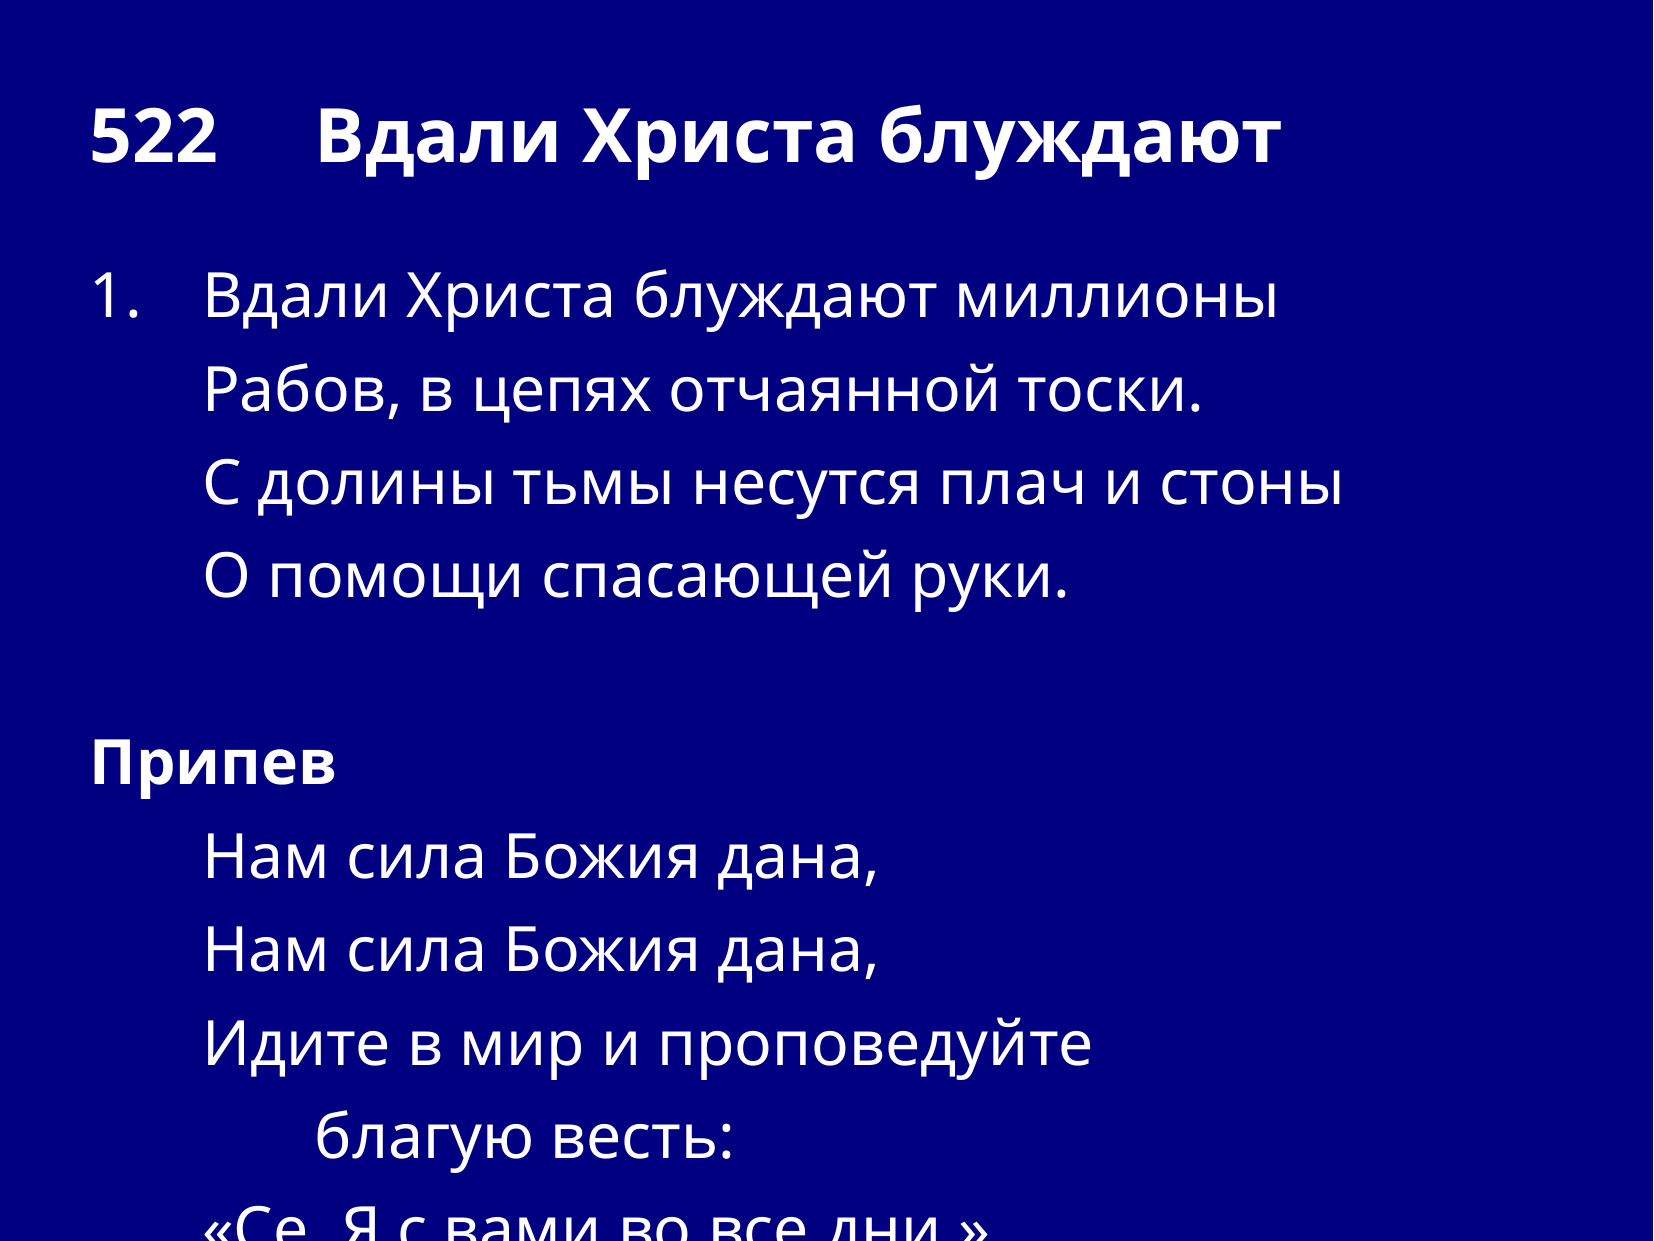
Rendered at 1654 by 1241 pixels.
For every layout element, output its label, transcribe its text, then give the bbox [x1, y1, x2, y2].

text_box 522 Вдали Христа блуждают [75, 75, 1576, 188]
text_box 1. Вдали Христа блуждают миллионы Рабов, в цепях отчаянной тоски. С долины тьмы несутся плач и стоны О помощи спасающей руки. Припев Нам сила Божия дана, Нам сила Божия дана, Идите в мир и проповедуйте благую весть: «Се, Я с вами во все дни.» [75, 188, 1576, 1163]
